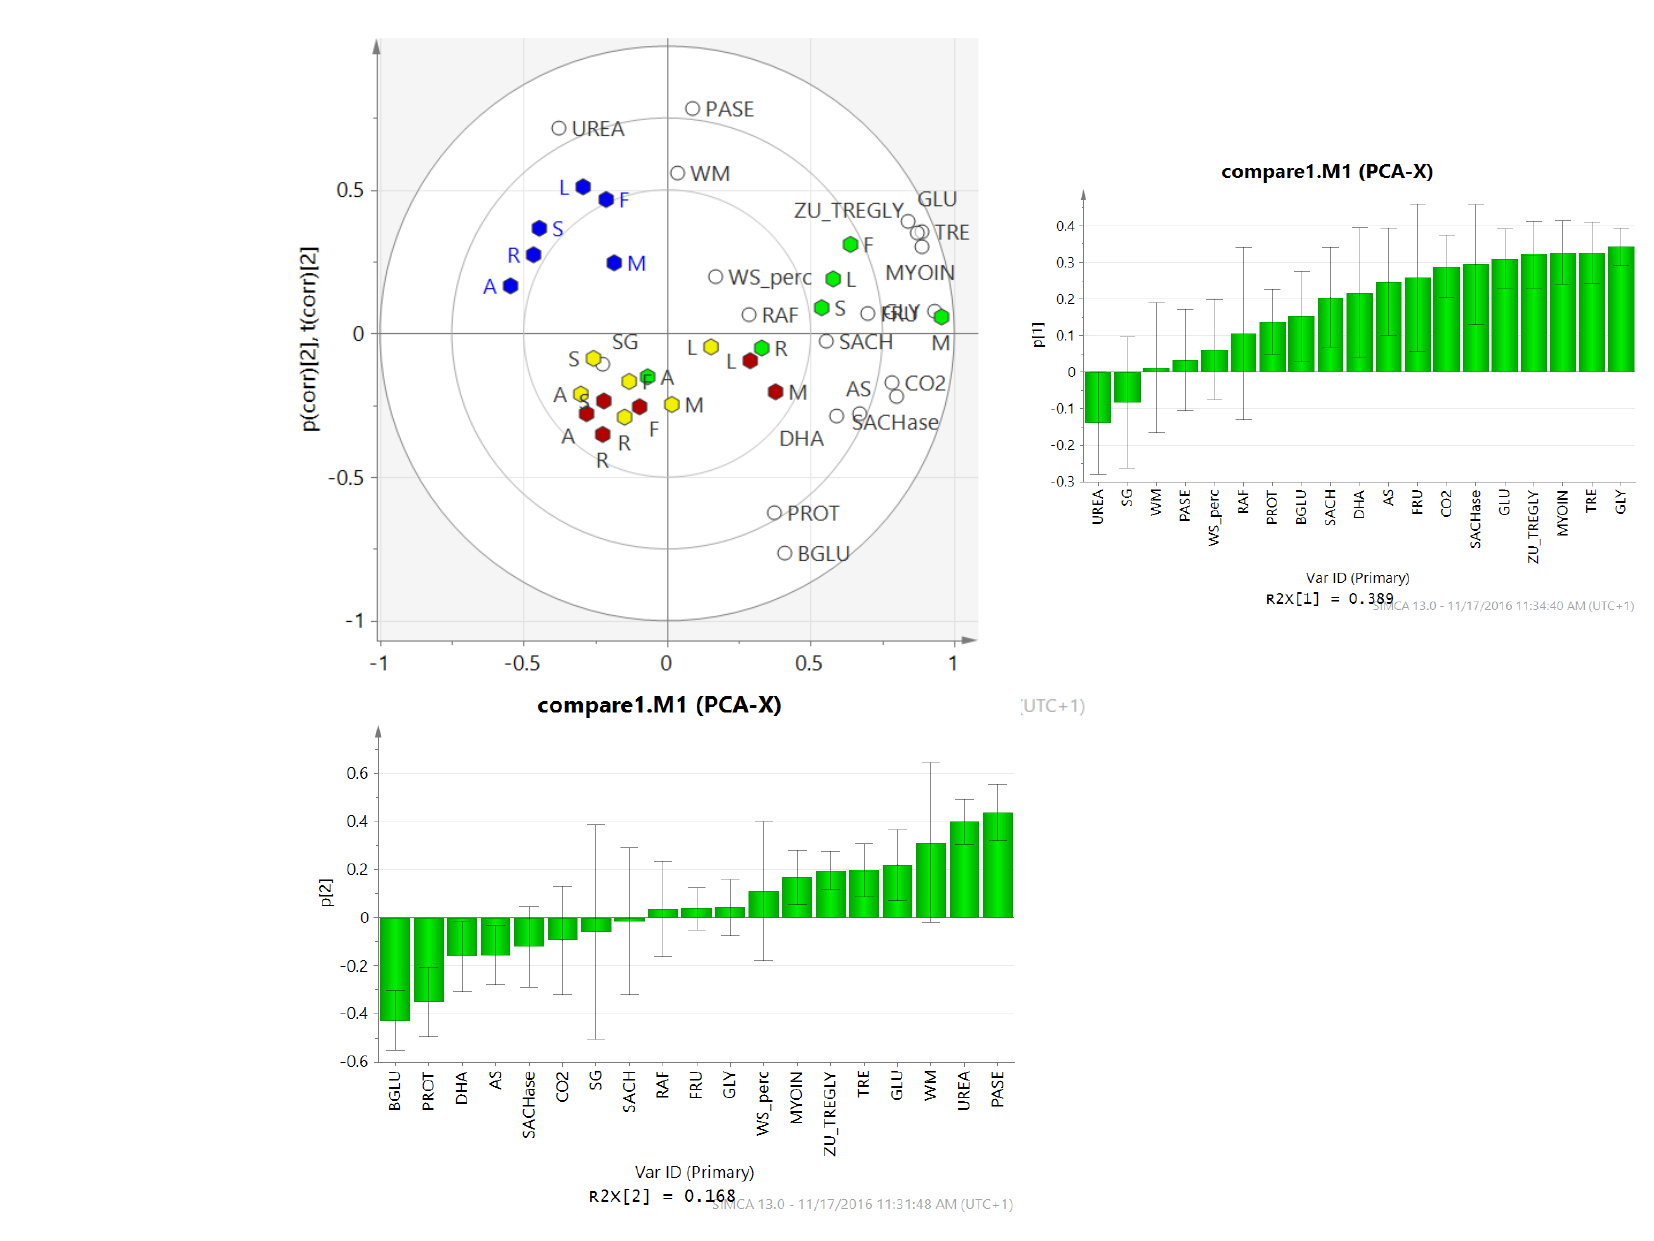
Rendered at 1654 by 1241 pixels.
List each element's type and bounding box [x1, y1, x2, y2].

picture [174, 29, 1641, 1216]
